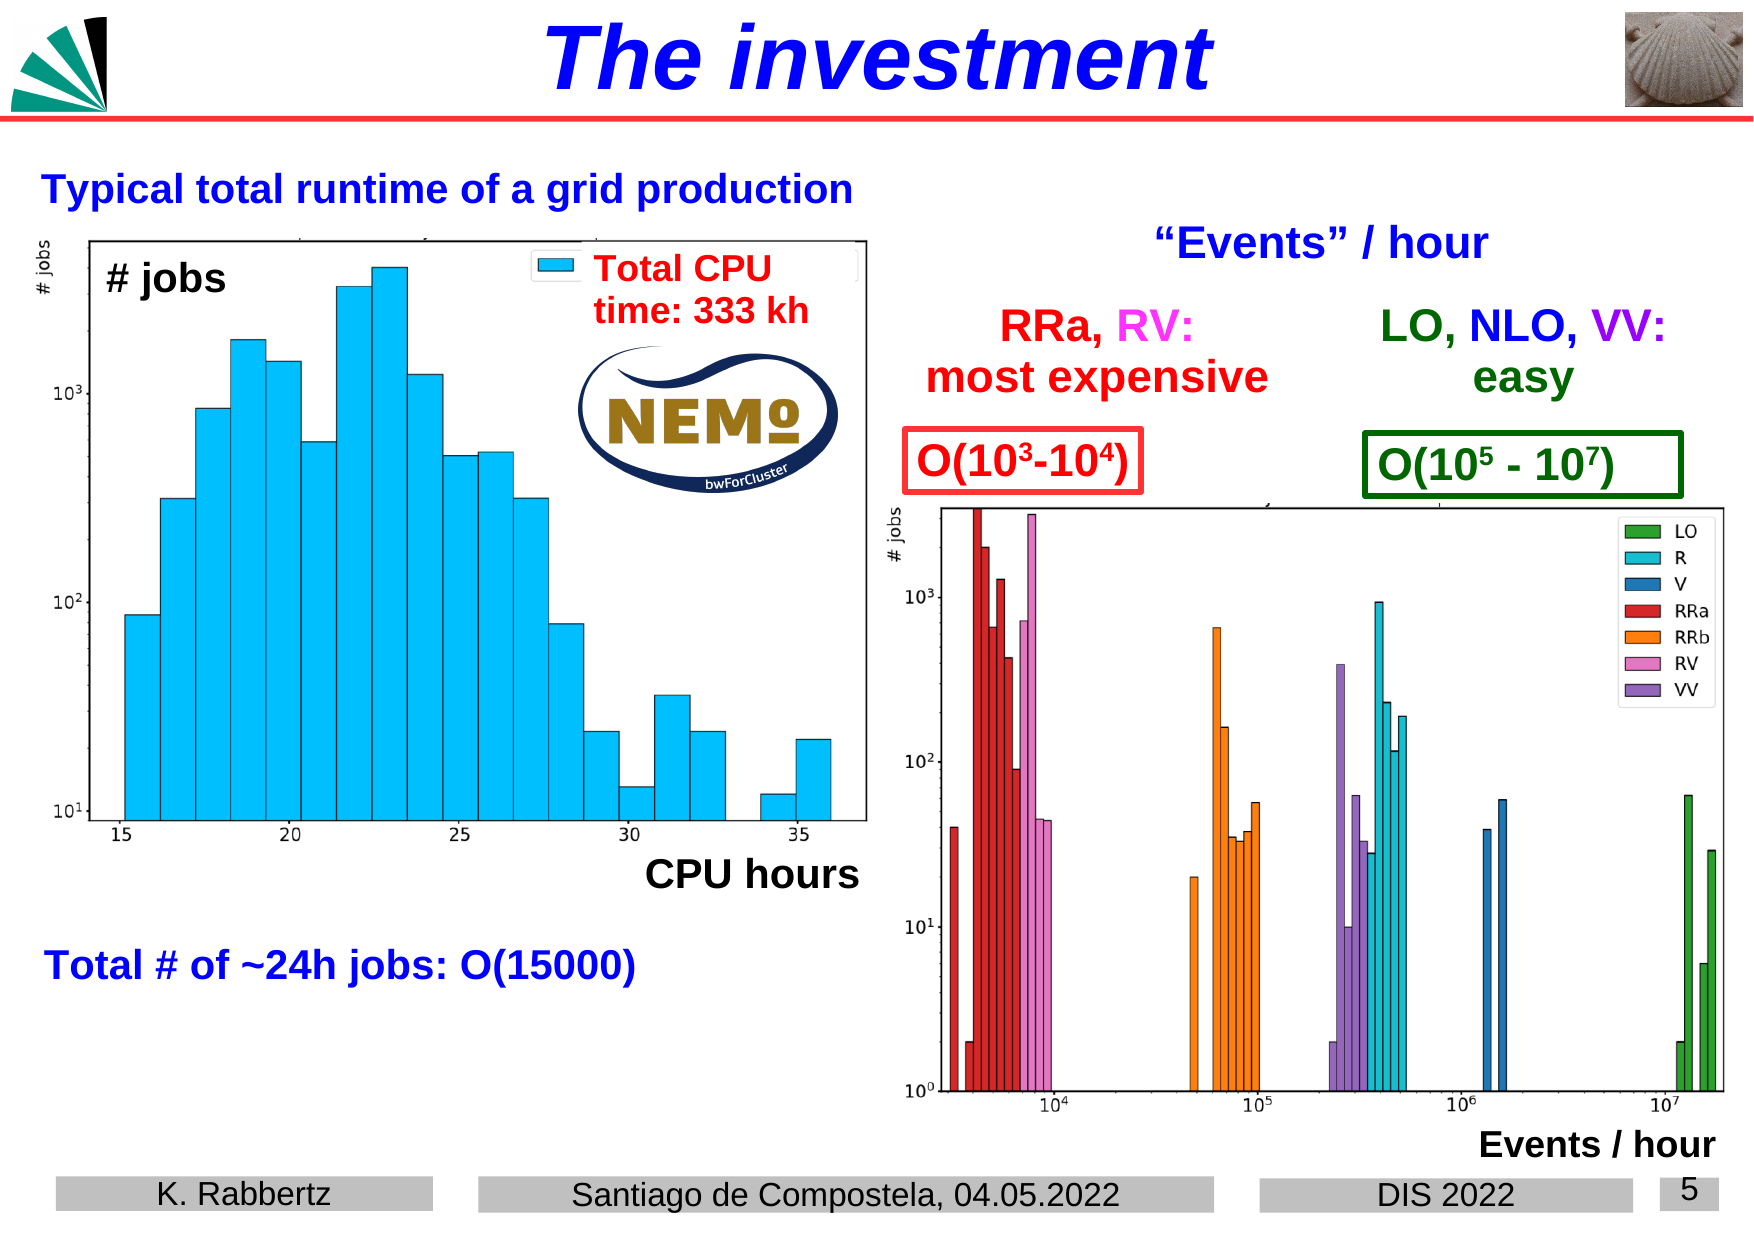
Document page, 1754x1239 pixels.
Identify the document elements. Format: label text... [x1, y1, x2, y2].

text_box O(105 - 107) [1365, 432, 1681, 497]
picture [1630, 12, 1743, 107]
text_box Typical total runtime of a grid production [28, 160, 867, 219]
text_box # jobs [94, 248, 243, 317]
text_box Events / hour [1466, 1117, 1743, 1172]
text_box LO, NLO, VV: easy [1368, 294, 1680, 409]
picture [31, 238, 872, 869]
text_box Total CPU time: 333 kh [581, 241, 856, 338]
picture [11, 17, 107, 113]
title The investment [124, 0, 1630, 116]
text_box CPU hours [633, 845, 875, 904]
text_box “Events” / hour [1141, 211, 1502, 275]
text_box RRa, RV: most expensive [913, 294, 1282, 409]
text_box Total # of ~24h jobs: O(15000) [32, 936, 870, 995]
text_box O(103-104) [904, 428, 1142, 492]
picture [877, 503, 1731, 1141]
